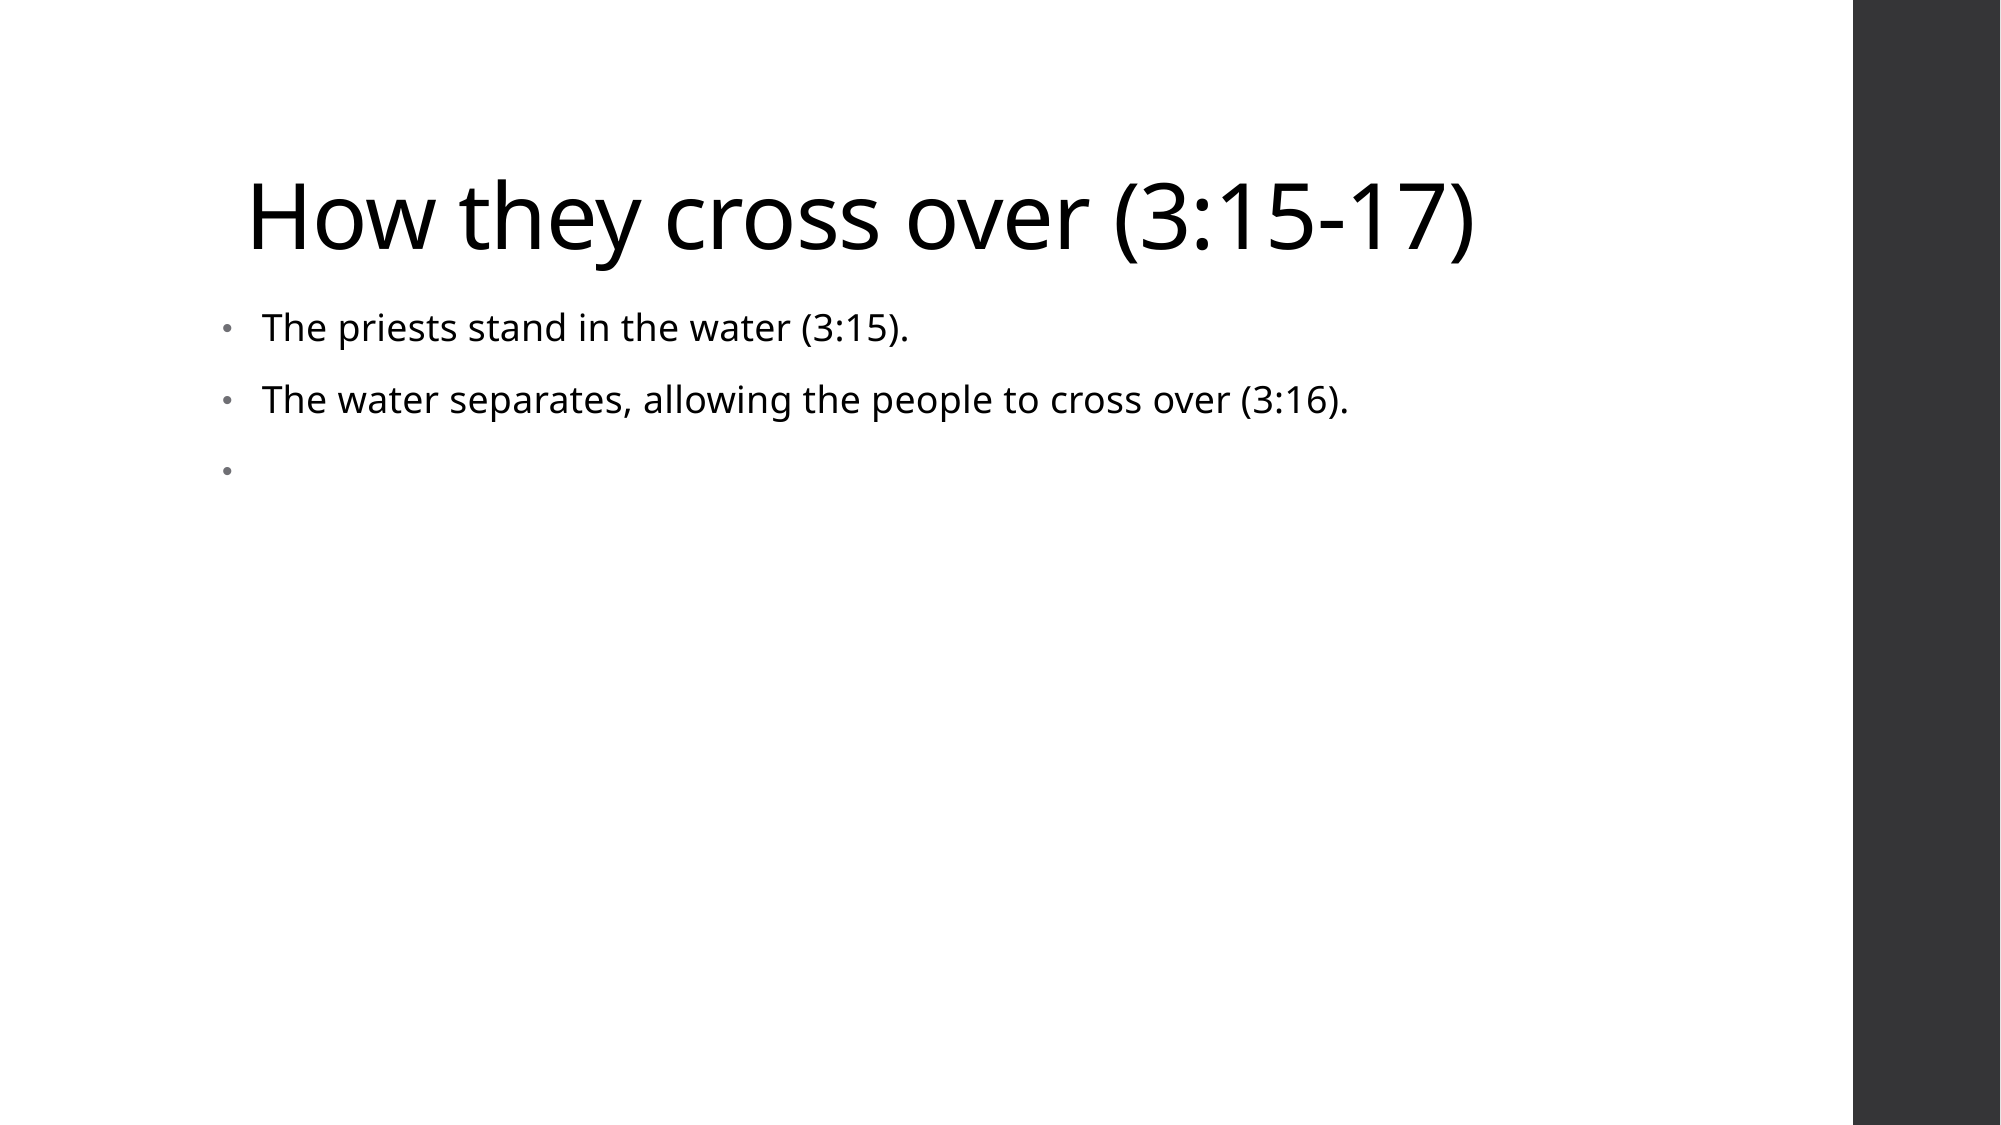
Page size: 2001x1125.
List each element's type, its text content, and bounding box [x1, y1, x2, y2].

list The priests stand in the water (3:15). The water separates, allowing the people to cross over (3:16). [206, 299, 1617, 1014]
title How they cross over (3:15-17) [206, 60, 1797, 278]
